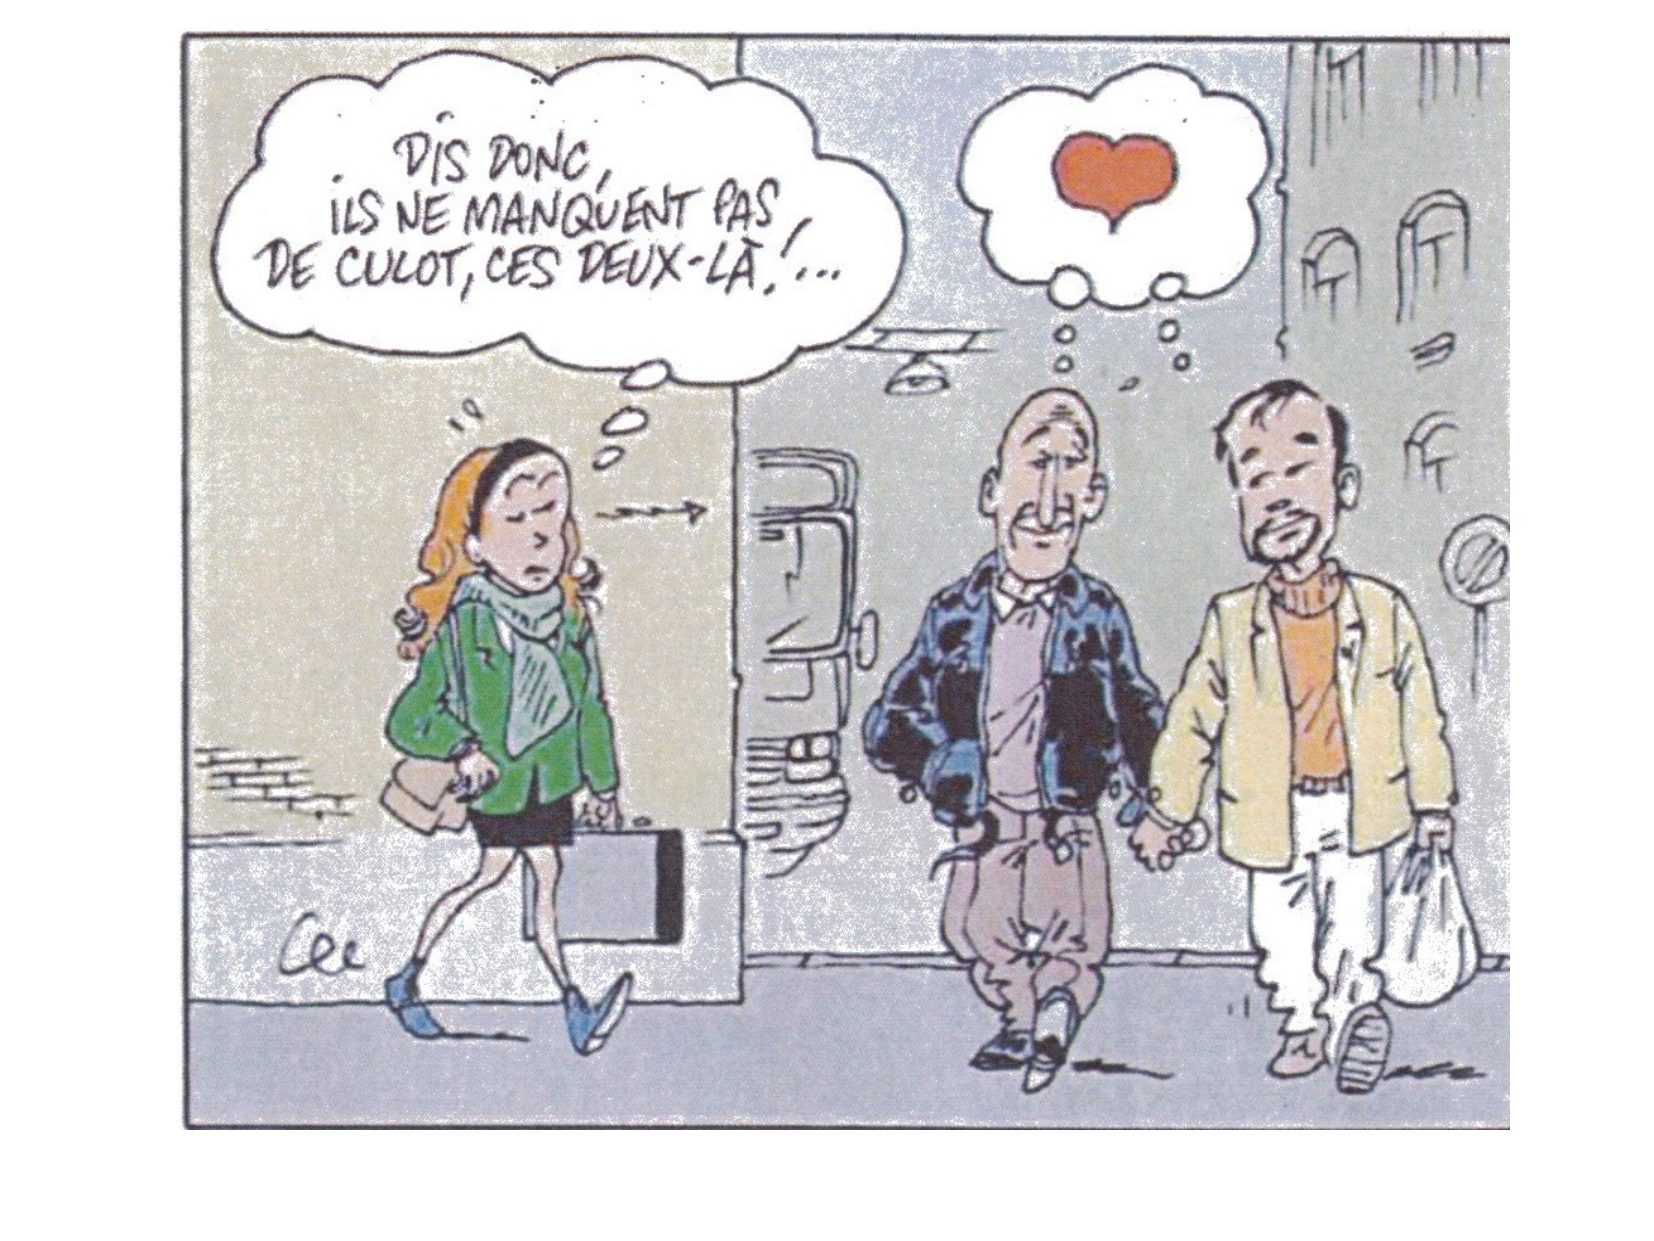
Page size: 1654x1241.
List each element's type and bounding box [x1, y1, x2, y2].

picture [177, 29, 1510, 1130]
